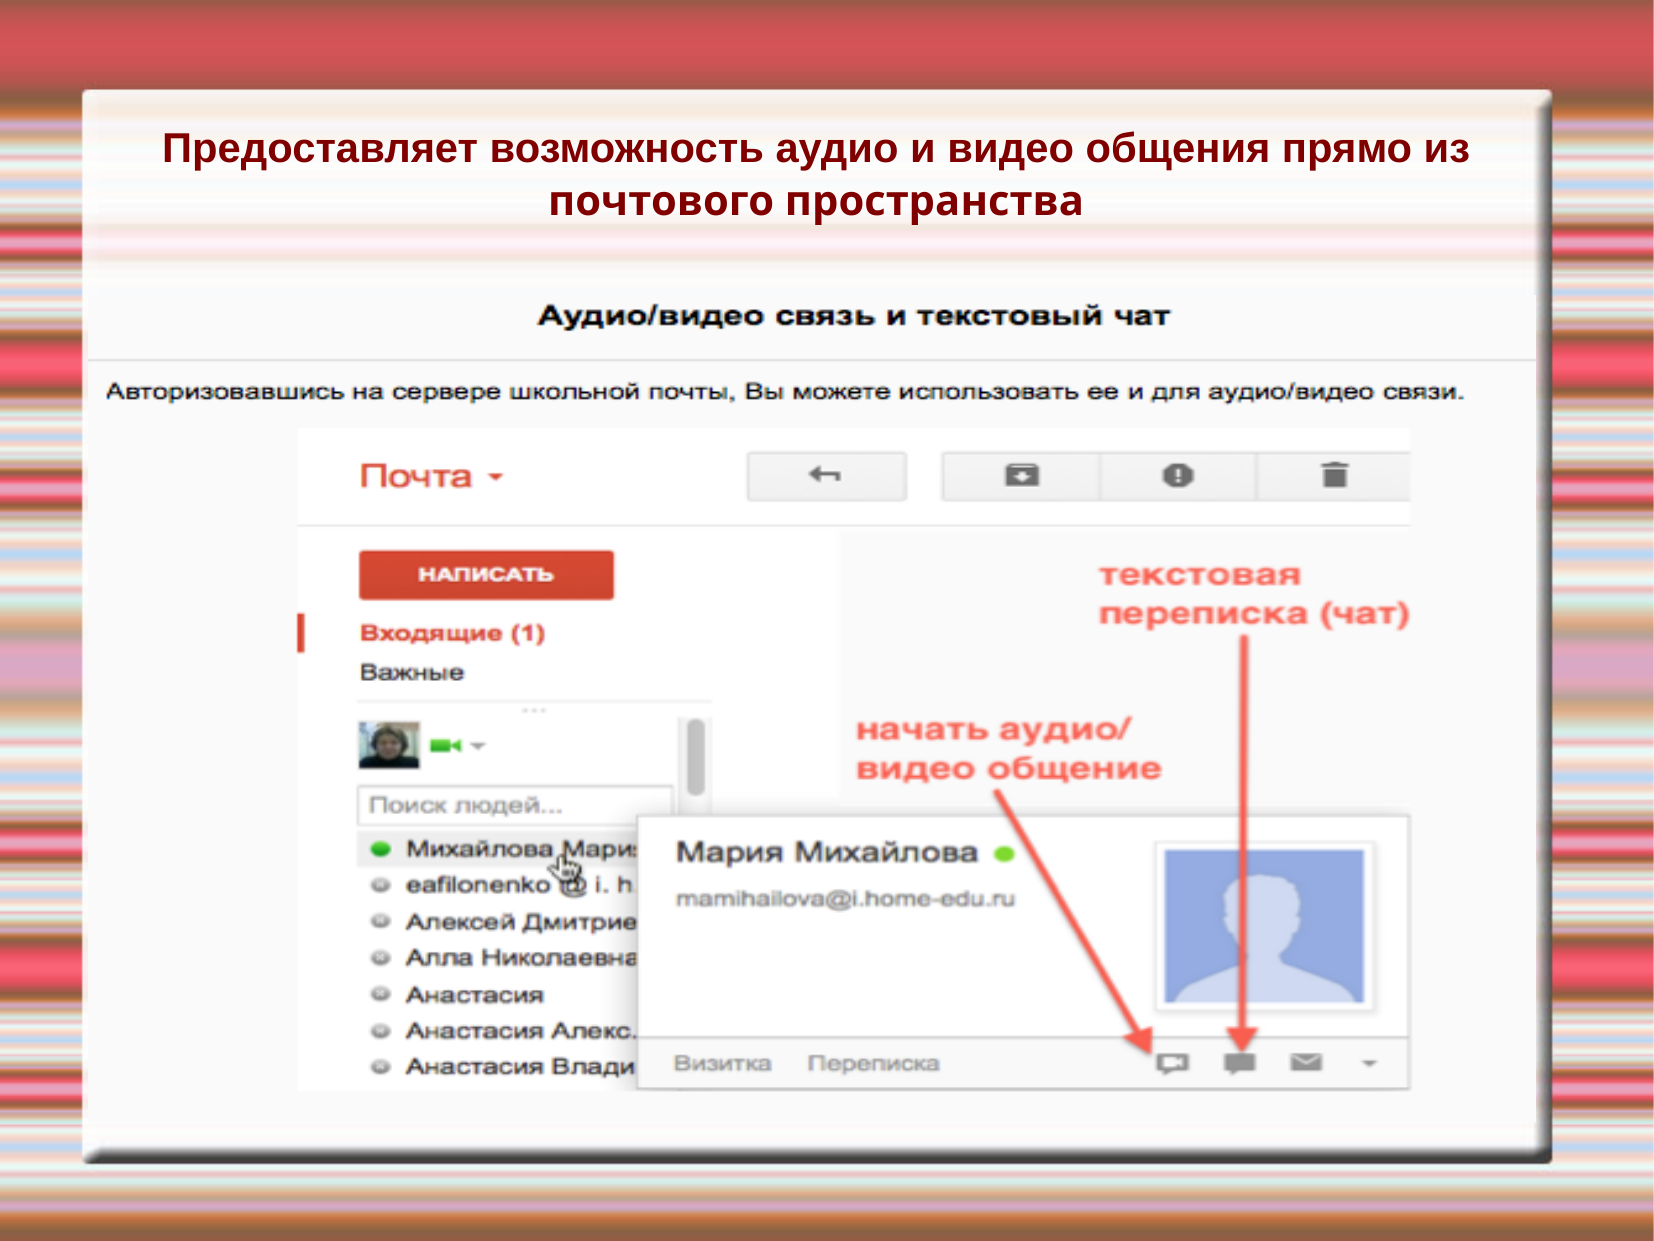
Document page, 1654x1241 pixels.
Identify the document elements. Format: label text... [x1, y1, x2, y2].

text_box Предоставляет возможность аудио и видео общения прямо из почтового пространства [88, 124, 1545, 237]
picture [88, 295, 1536, 1123]
